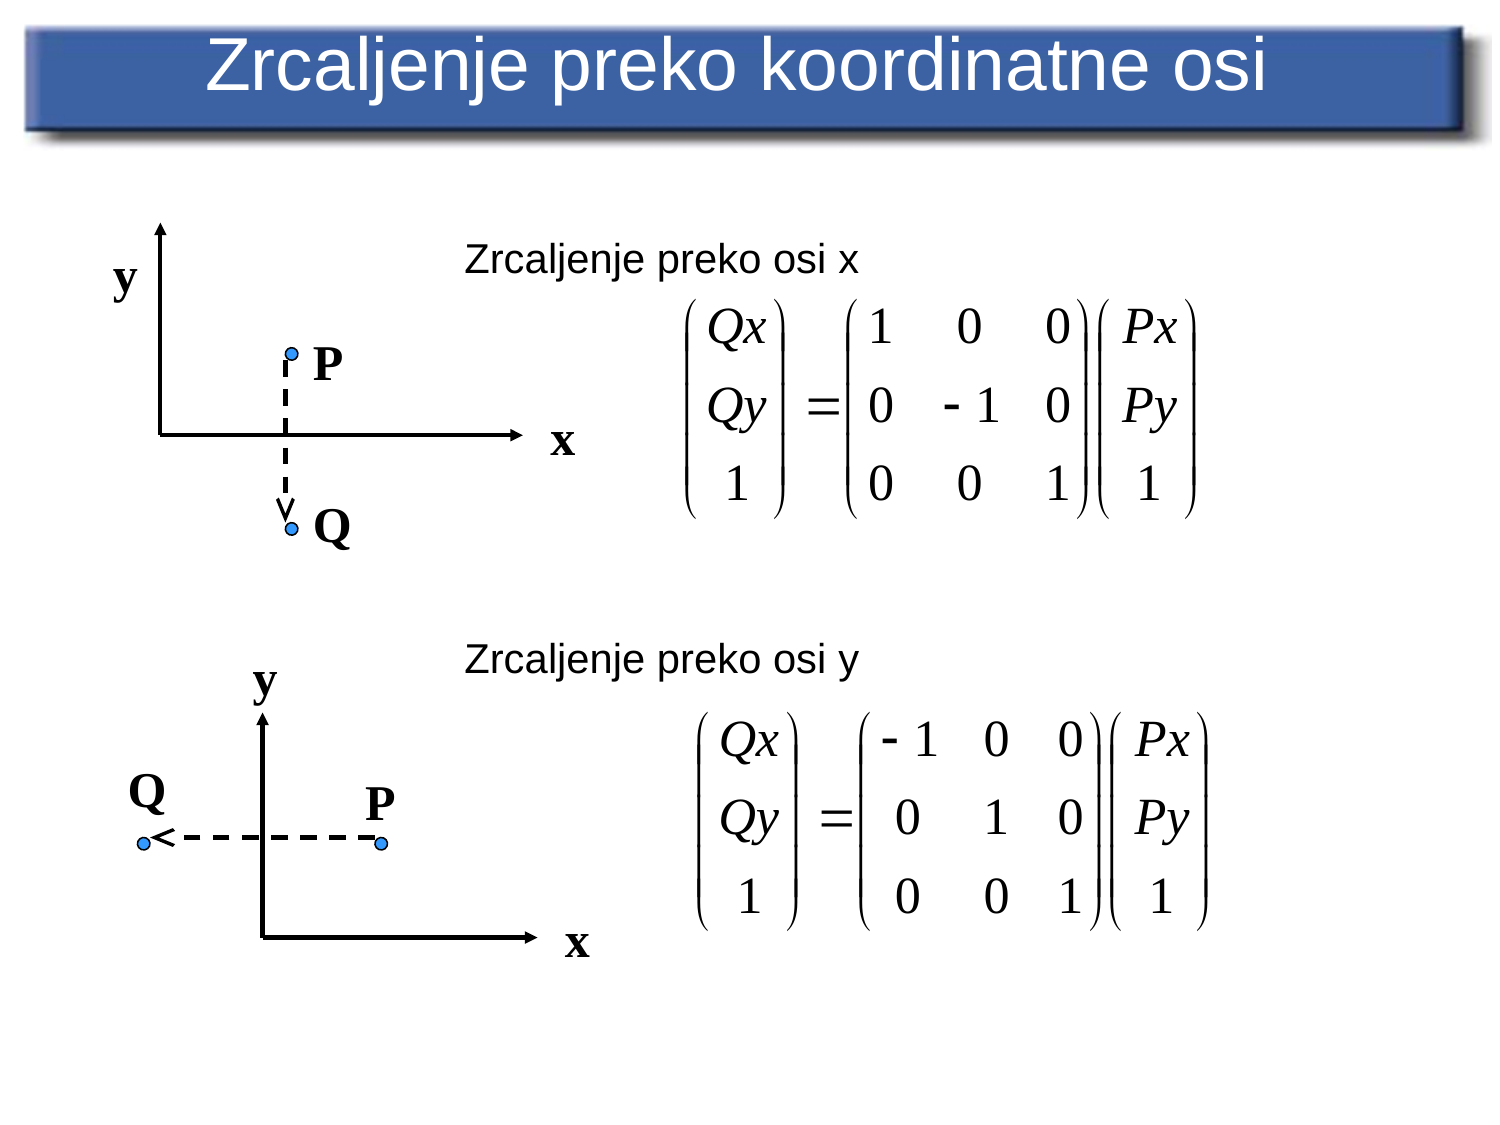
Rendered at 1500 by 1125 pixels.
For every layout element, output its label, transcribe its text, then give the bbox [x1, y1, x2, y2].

text_box Q [298, 485, 367, 561]
text_box P [298, 322, 359, 399]
chart [675, 287, 1211, 532]
text_box [285, 522, 298, 536]
text_box [137, 837, 150, 850]
text_box x [550, 899, 605, 976]
text_box y [98, 235, 153, 311]
text_box [375, 838, 388, 850]
text_box Zrcaljenje preko osi y [449, 624, 875, 691]
text_box Zrcaljenje preko osi x [449, 224, 875, 290]
text_box x [535, 397, 591, 474]
chart [687, 699, 1223, 944]
text_box y [237, 637, 293, 713]
text_box [285, 347, 298, 361]
picture [23, 23, 1492, 151]
text_box P [350, 762, 411, 838]
text_box Zrcaljenje preko koordinatne osi [109, 11, 1385, 114]
text_box Q [112, 749, 182, 826]
